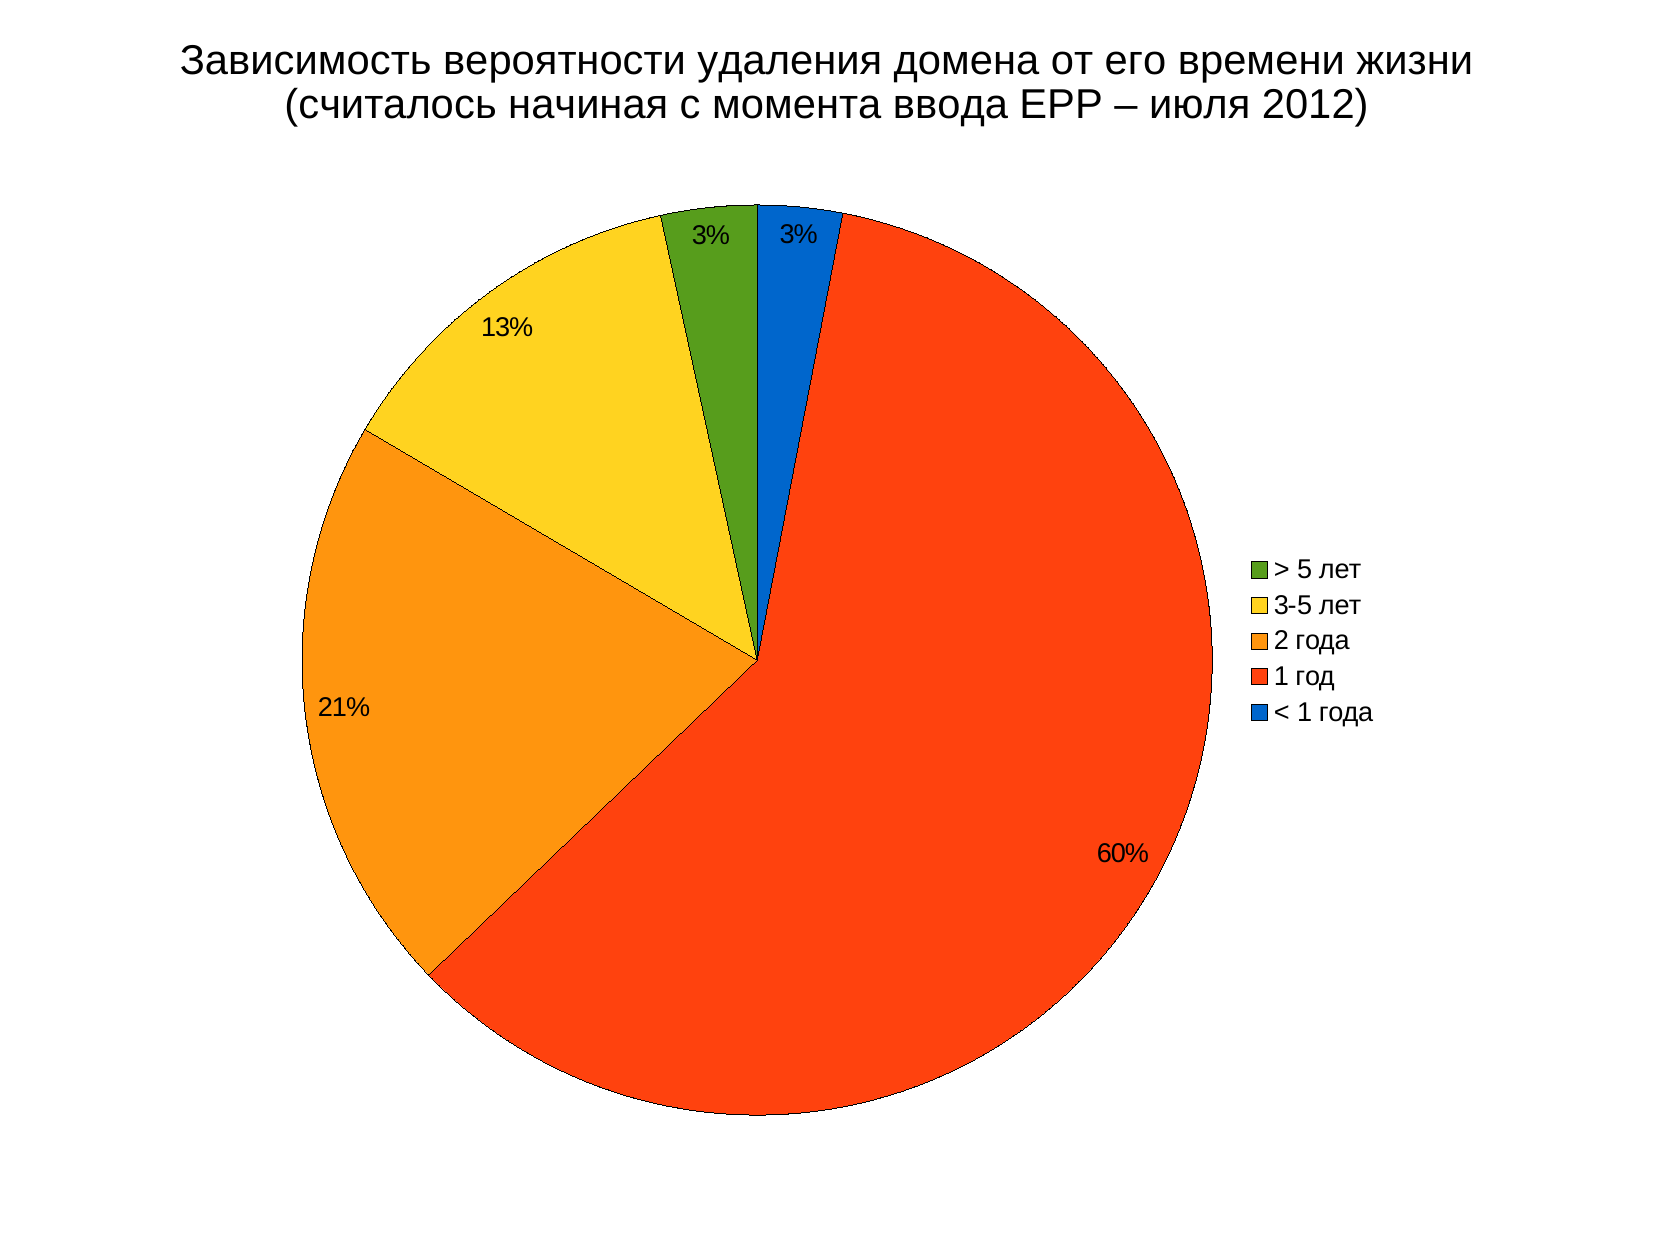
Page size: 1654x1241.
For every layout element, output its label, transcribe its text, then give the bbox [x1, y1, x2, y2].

title Зависимость вероятности удаления домена от его времени жизни (считалось начиная с момента ввода EPP – июля 2012) [82, 0, 1571, 187]
chart [271, 187, 1394, 1135]
